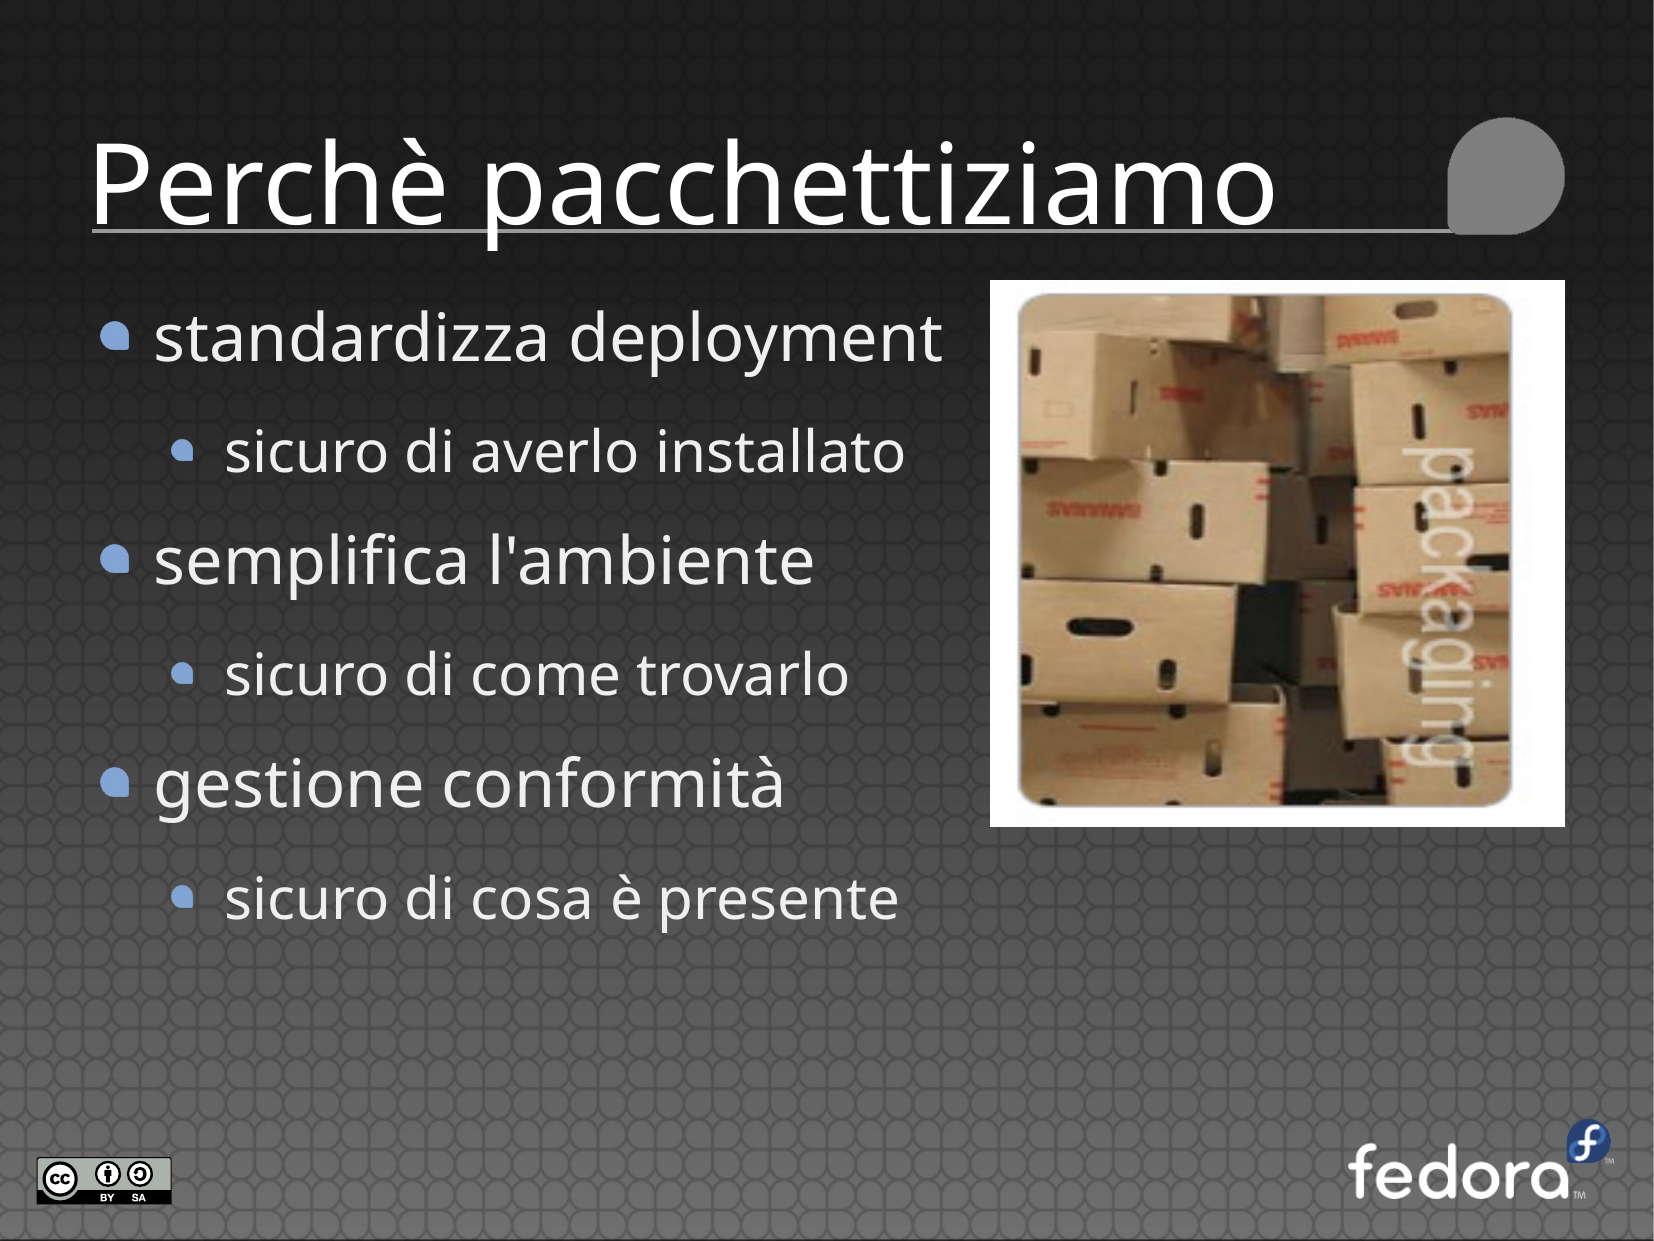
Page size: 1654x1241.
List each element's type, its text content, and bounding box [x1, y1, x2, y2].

title Perchè pacchettiziamo [86, 112, 1576, 249]
picture [0, 0, 1654, 1241]
list standardizza deployment sicuro di averlo installato semplifica l'ambiente sicuro di come trovarlo gestione conformità sicuro di cosa è presente [82, 290, 1571, 1109]
